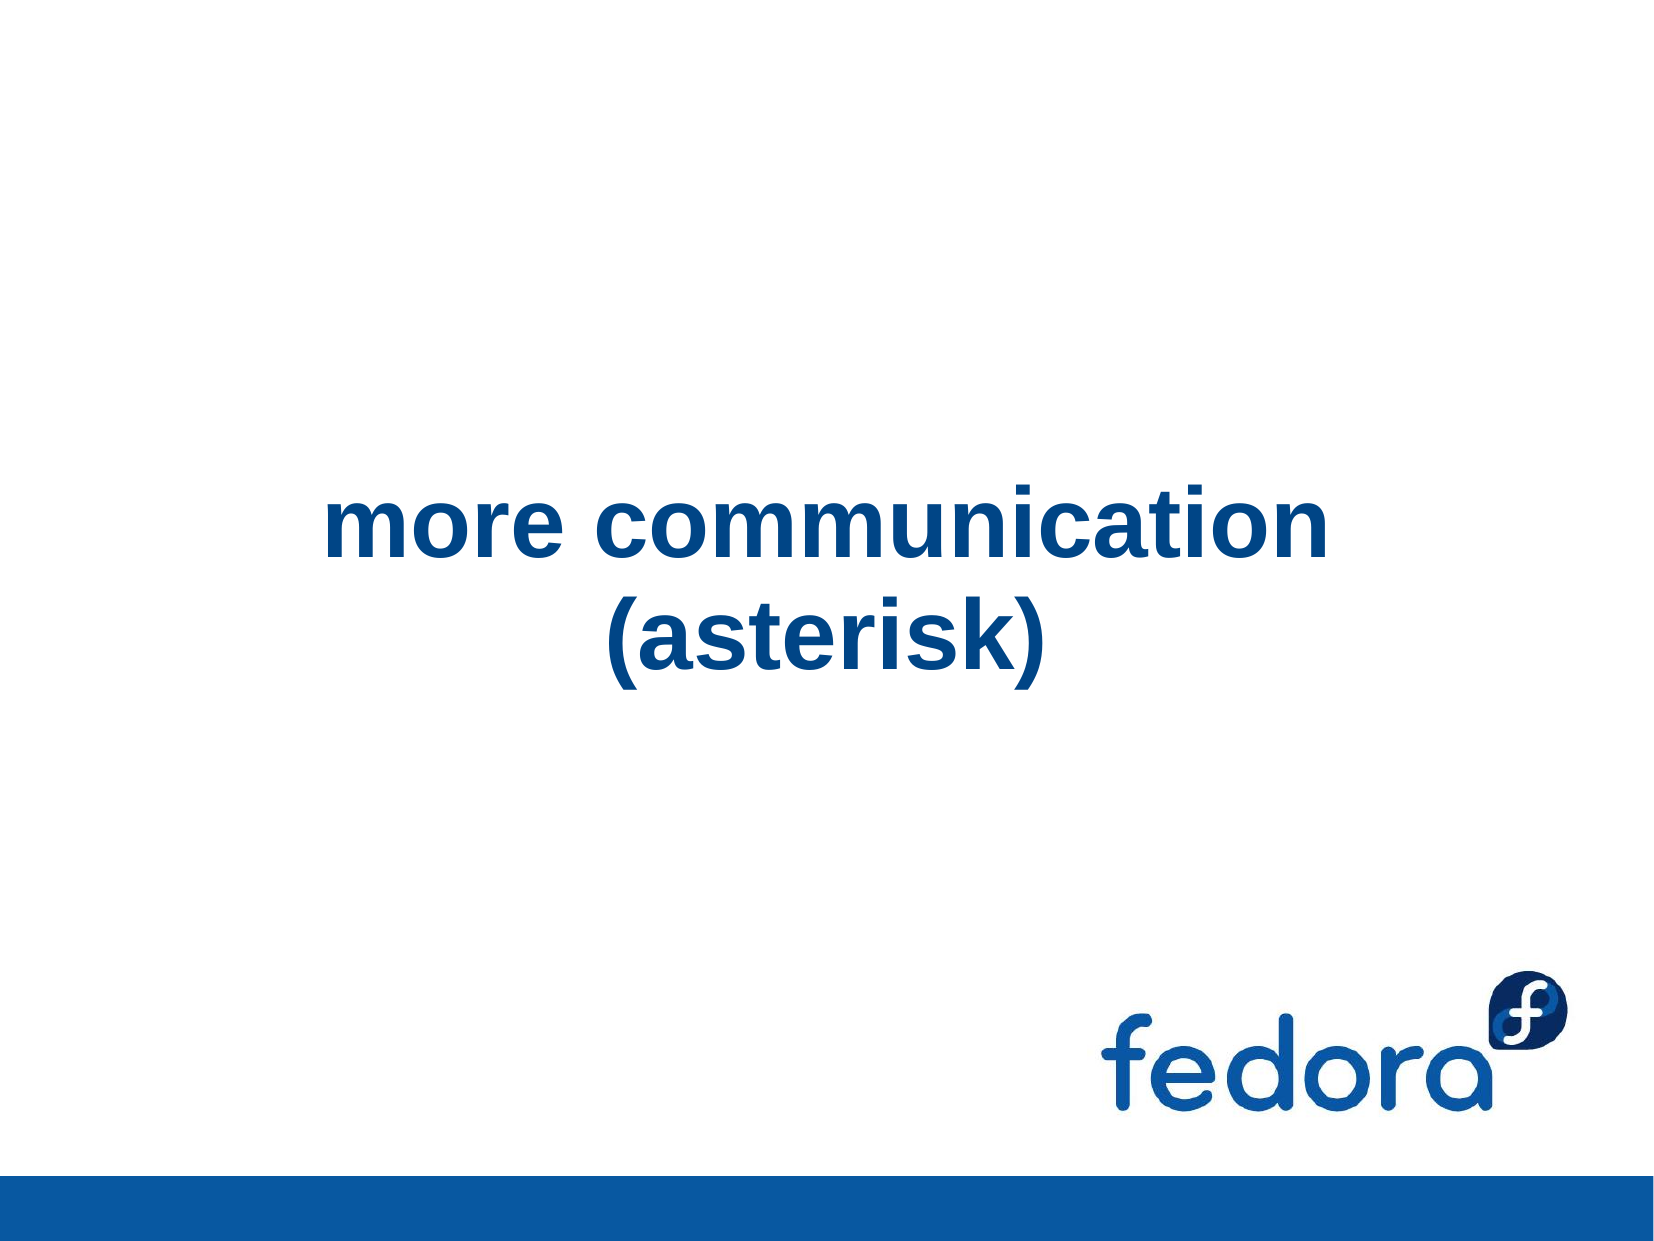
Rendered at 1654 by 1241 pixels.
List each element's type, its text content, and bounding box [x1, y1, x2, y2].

picture [0, 1176, 1654, 1241]
picture [1087, 958, 1576, 1125]
title more communication (asterisk) [82, 49, 1571, 1109]
